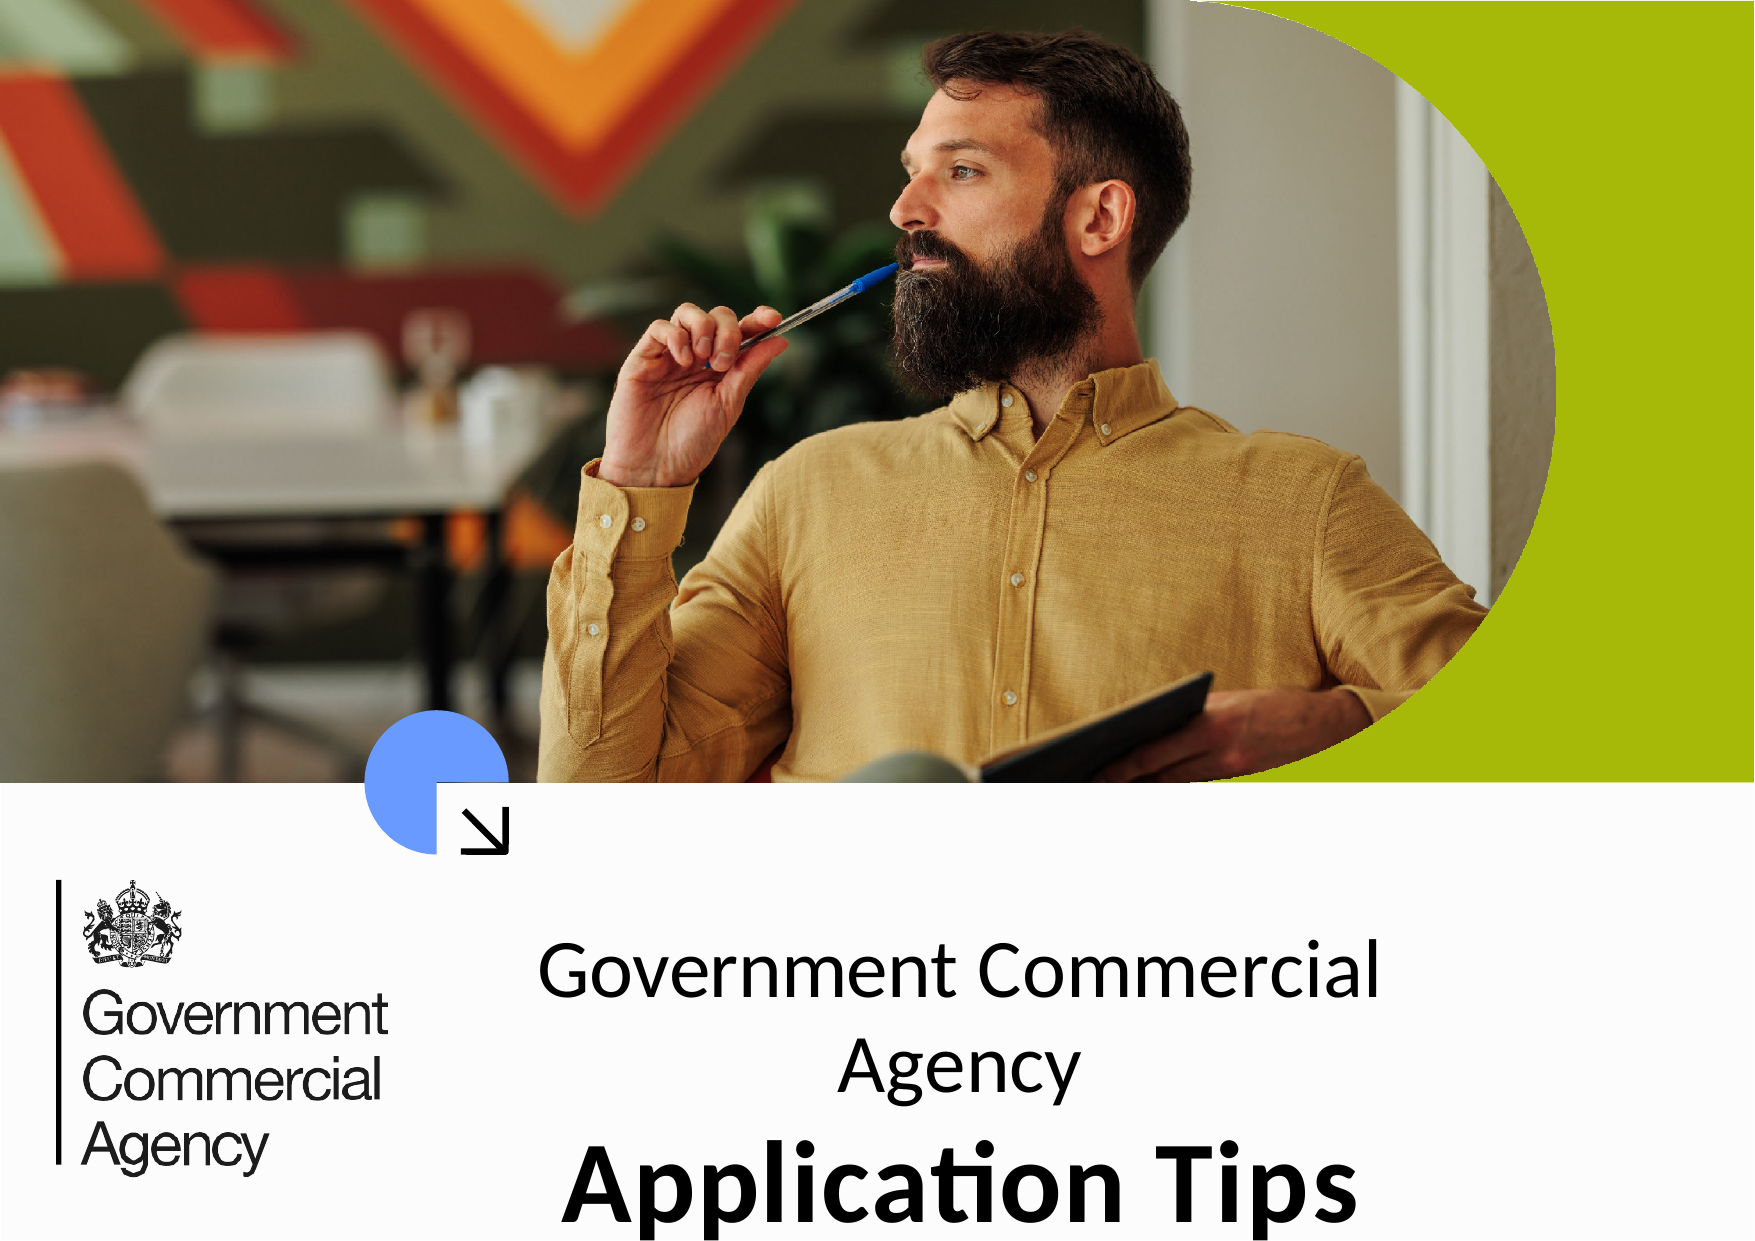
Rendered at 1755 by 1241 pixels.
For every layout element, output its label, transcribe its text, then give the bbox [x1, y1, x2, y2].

text_box [240, 1133, 270, 1177]
picture [151, 1132, 210, 1166]
text_box [80, 1121, 121, 1165]
title Government Commercial Agency Application Tips [535, 915, 1646, 1152]
text_box [56, 879, 62, 1165]
text_box [333, 1056, 339, 1063]
text_box [374, 1056, 380, 1100]
picture [83, 1055, 331, 1101]
picture [342, 1067, 372, 1100]
text_box [119, 1132, 148, 1178]
picture [212, 1132, 242, 1166]
text_box [83, 880, 182, 968]
text_box [333, 1068, 339, 1100]
picture [83, 989, 388, 1036]
